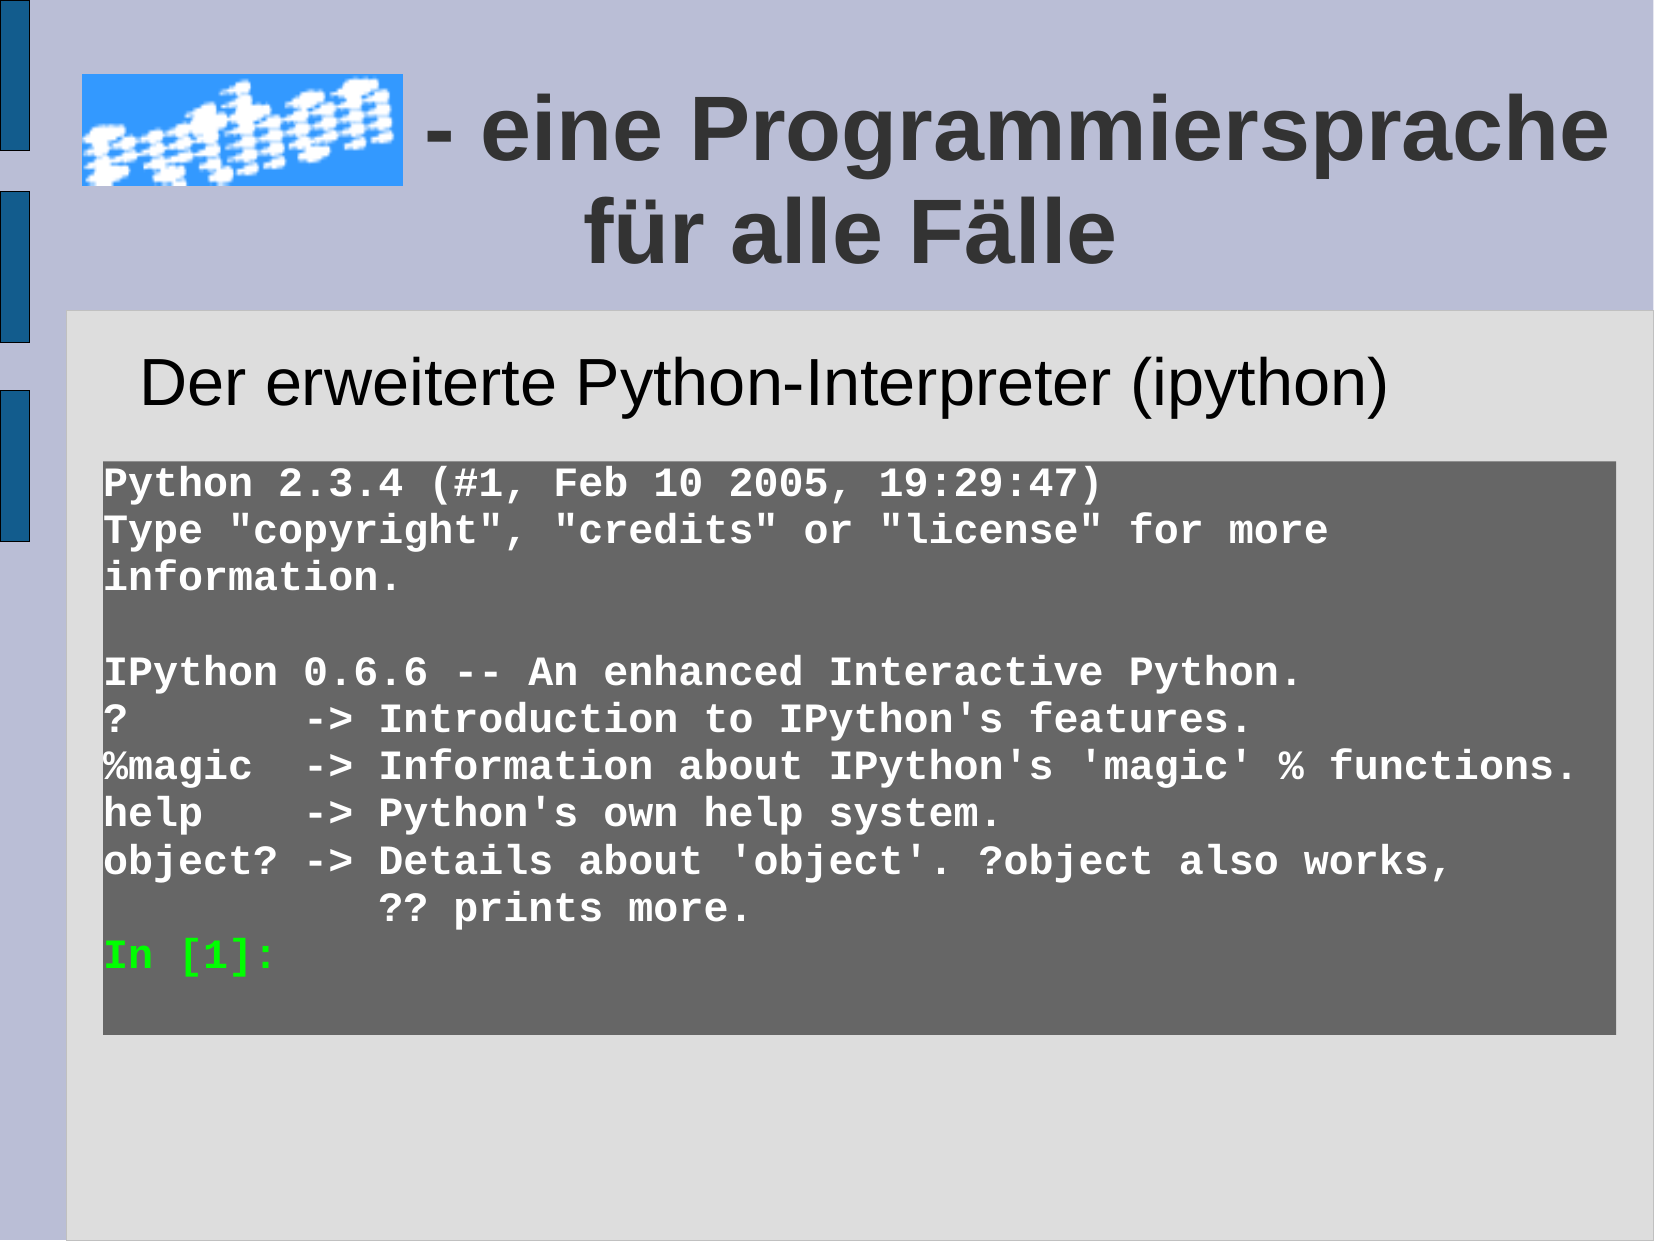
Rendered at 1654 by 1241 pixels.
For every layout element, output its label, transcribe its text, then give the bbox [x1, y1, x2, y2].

list Der erweiterte Python-Interpreter (ipython) [121, 344, 1534, 438]
title Python - eine Programmiersprache für alle Fälle [86, 62, 1615, 299]
text_box Python 2.3.4 (#1, Feb 10 2005, 19:29:47) Type "copyright", "credits" or "license" for more information. IPython 0.6.6 -- An enhanced Interactive Python. ? -> Introduction to IPython's features. %magic -> Information about IPython's 'magic' % functions. help -> Python's own help system. object? -> Details about 'object'. ?object also works, ?? prints more. In [1]: [103, 461, 1617, 1035]
picture [82, 74, 403, 187]
